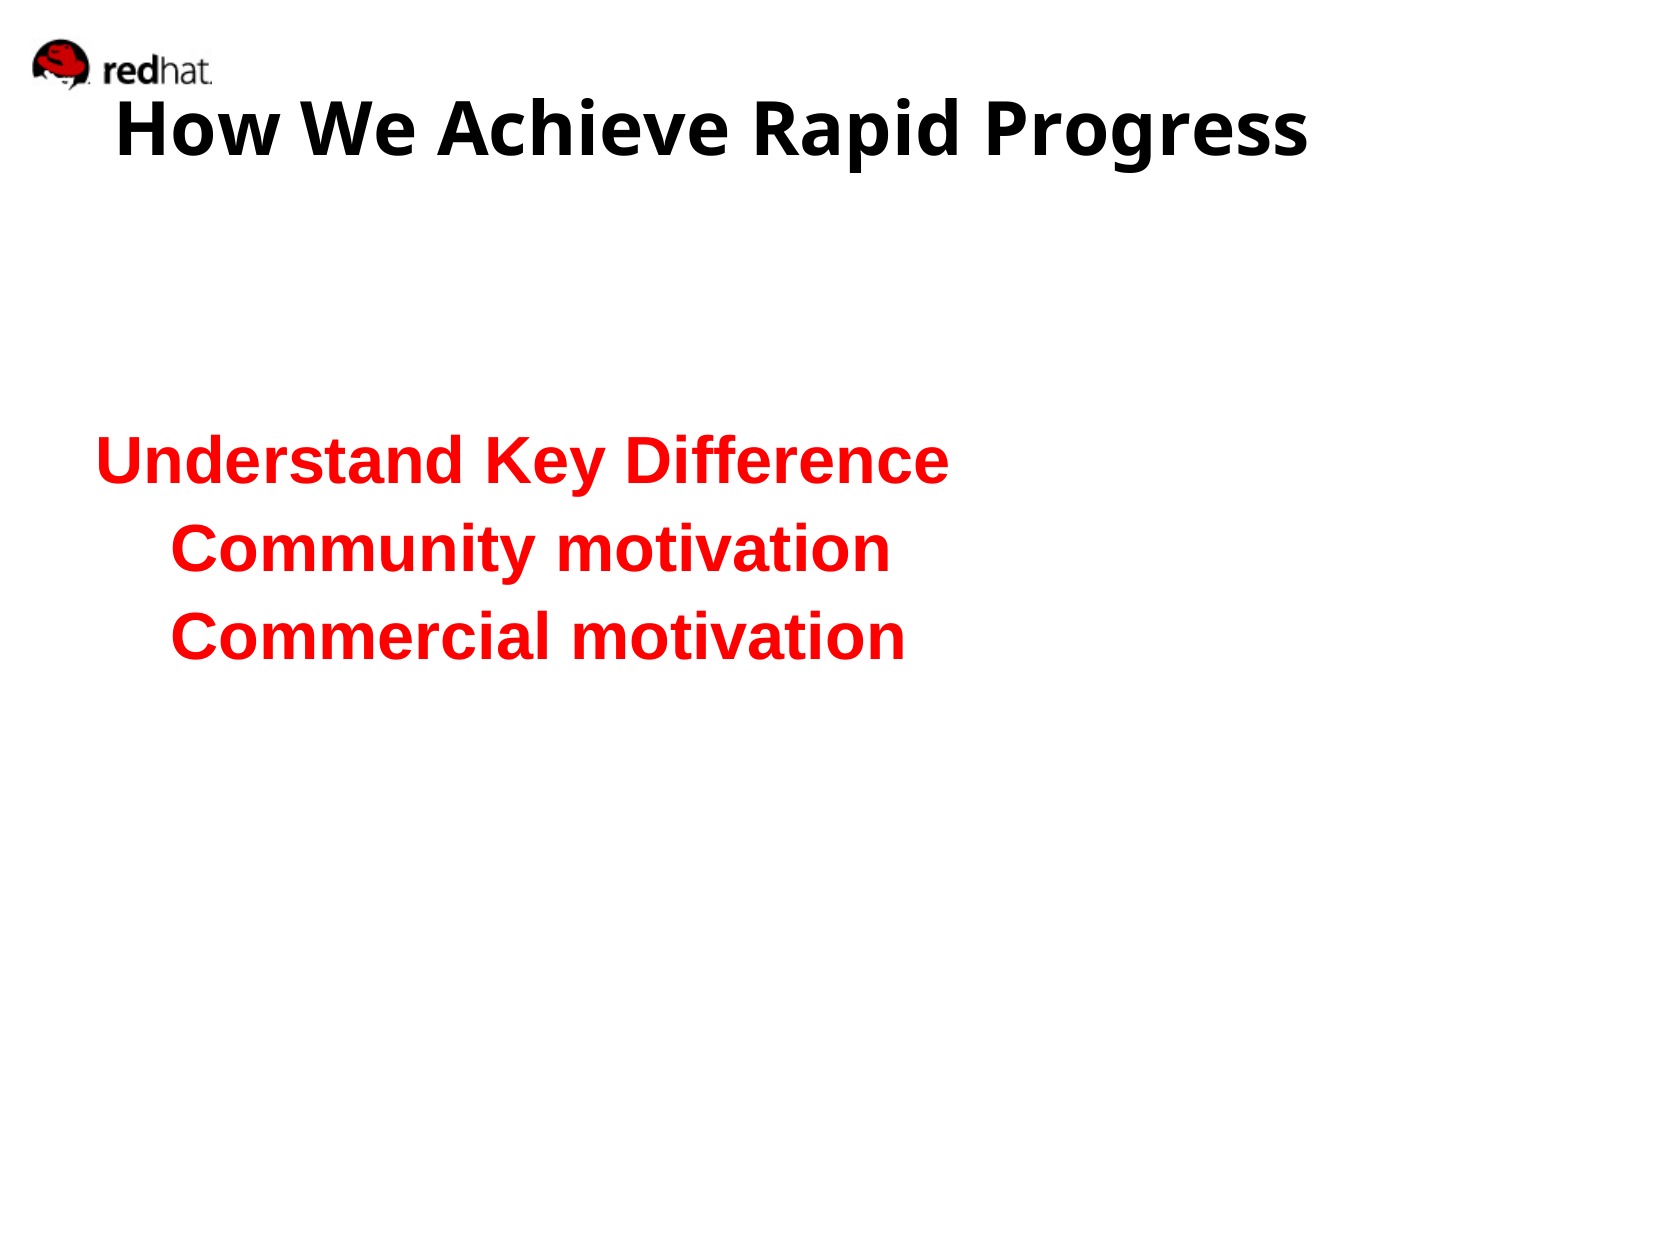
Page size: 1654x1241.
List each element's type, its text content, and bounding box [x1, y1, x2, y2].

list Understand Key Difference Community motivation Commercial motivation [95, 423, 1501, 1241]
title How We Achieve Rapid Progress [113, 71, 1519, 182]
picture [31, 37, 212, 98]
